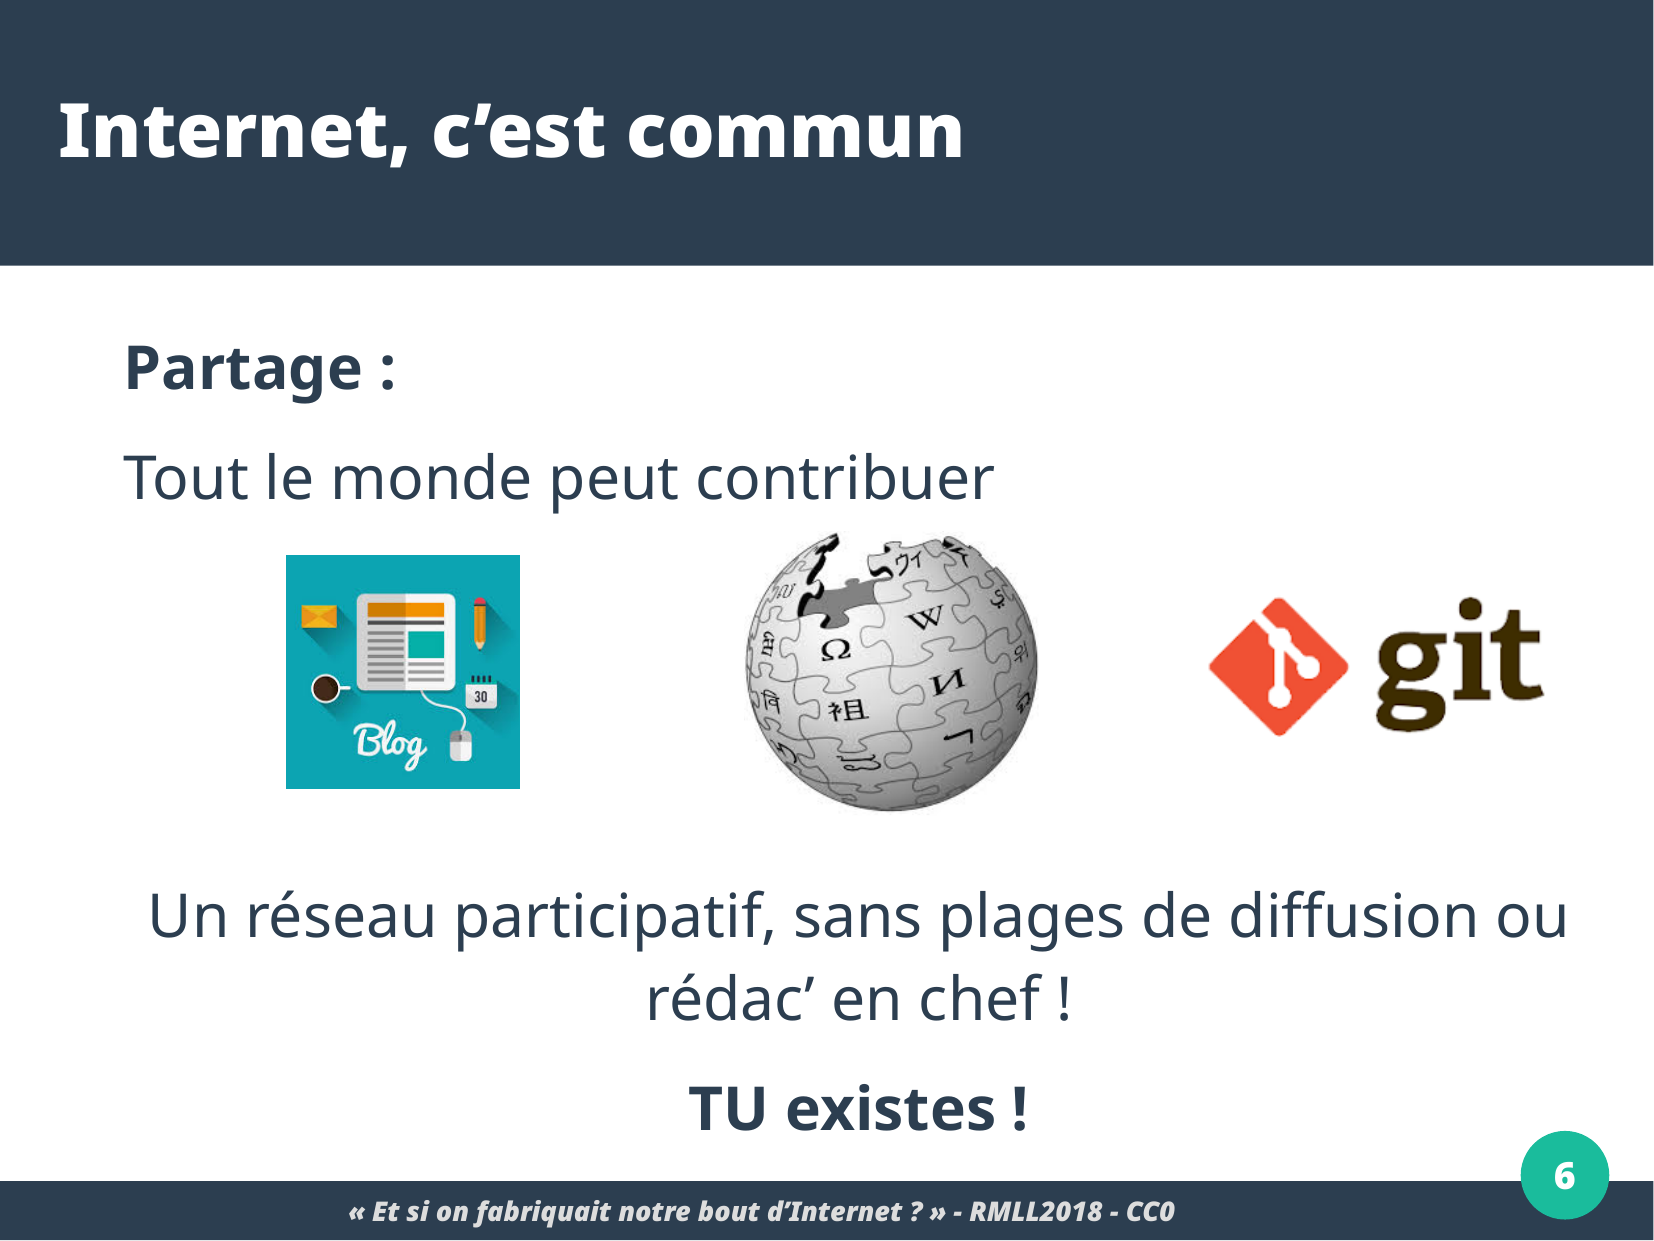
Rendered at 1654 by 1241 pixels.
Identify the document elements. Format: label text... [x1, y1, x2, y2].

list Partage : Tout le monde peut contribuer Un réseau participatif, sans plages de diffusion ou rédac’ en chef ! TU existes ! [59, 324, 1595, 1152]
picture [1204, 496, 1557, 848]
title Internet, c’est commun [59, 49, 1595, 207]
picture [286, 555, 520, 789]
picture [744, 531, 1040, 827]
